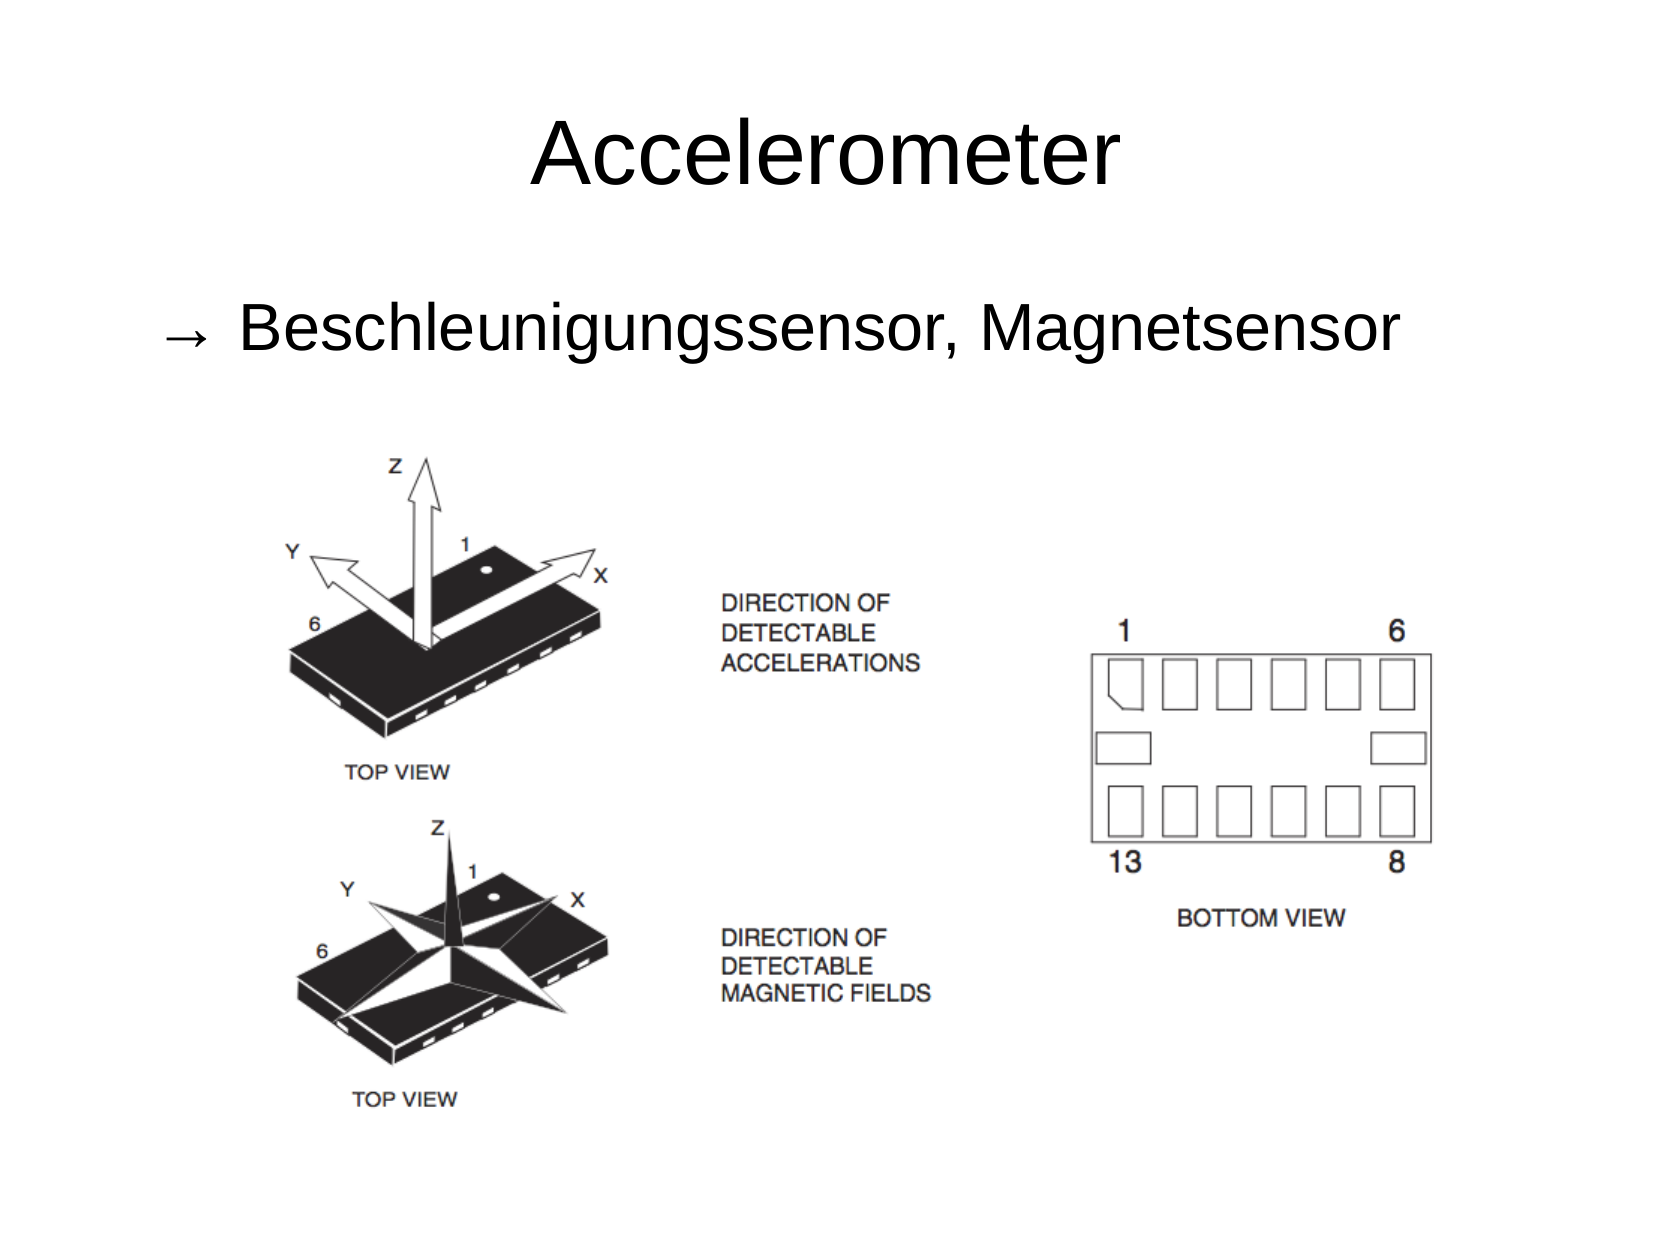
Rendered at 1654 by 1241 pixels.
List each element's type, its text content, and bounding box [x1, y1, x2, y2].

list → Beschleunigungssensor, Magnetsensor [82, 290, 1571, 1010]
picture [224, 430, 1441, 1116]
title Accelerometer [82, 49, 1571, 257]
